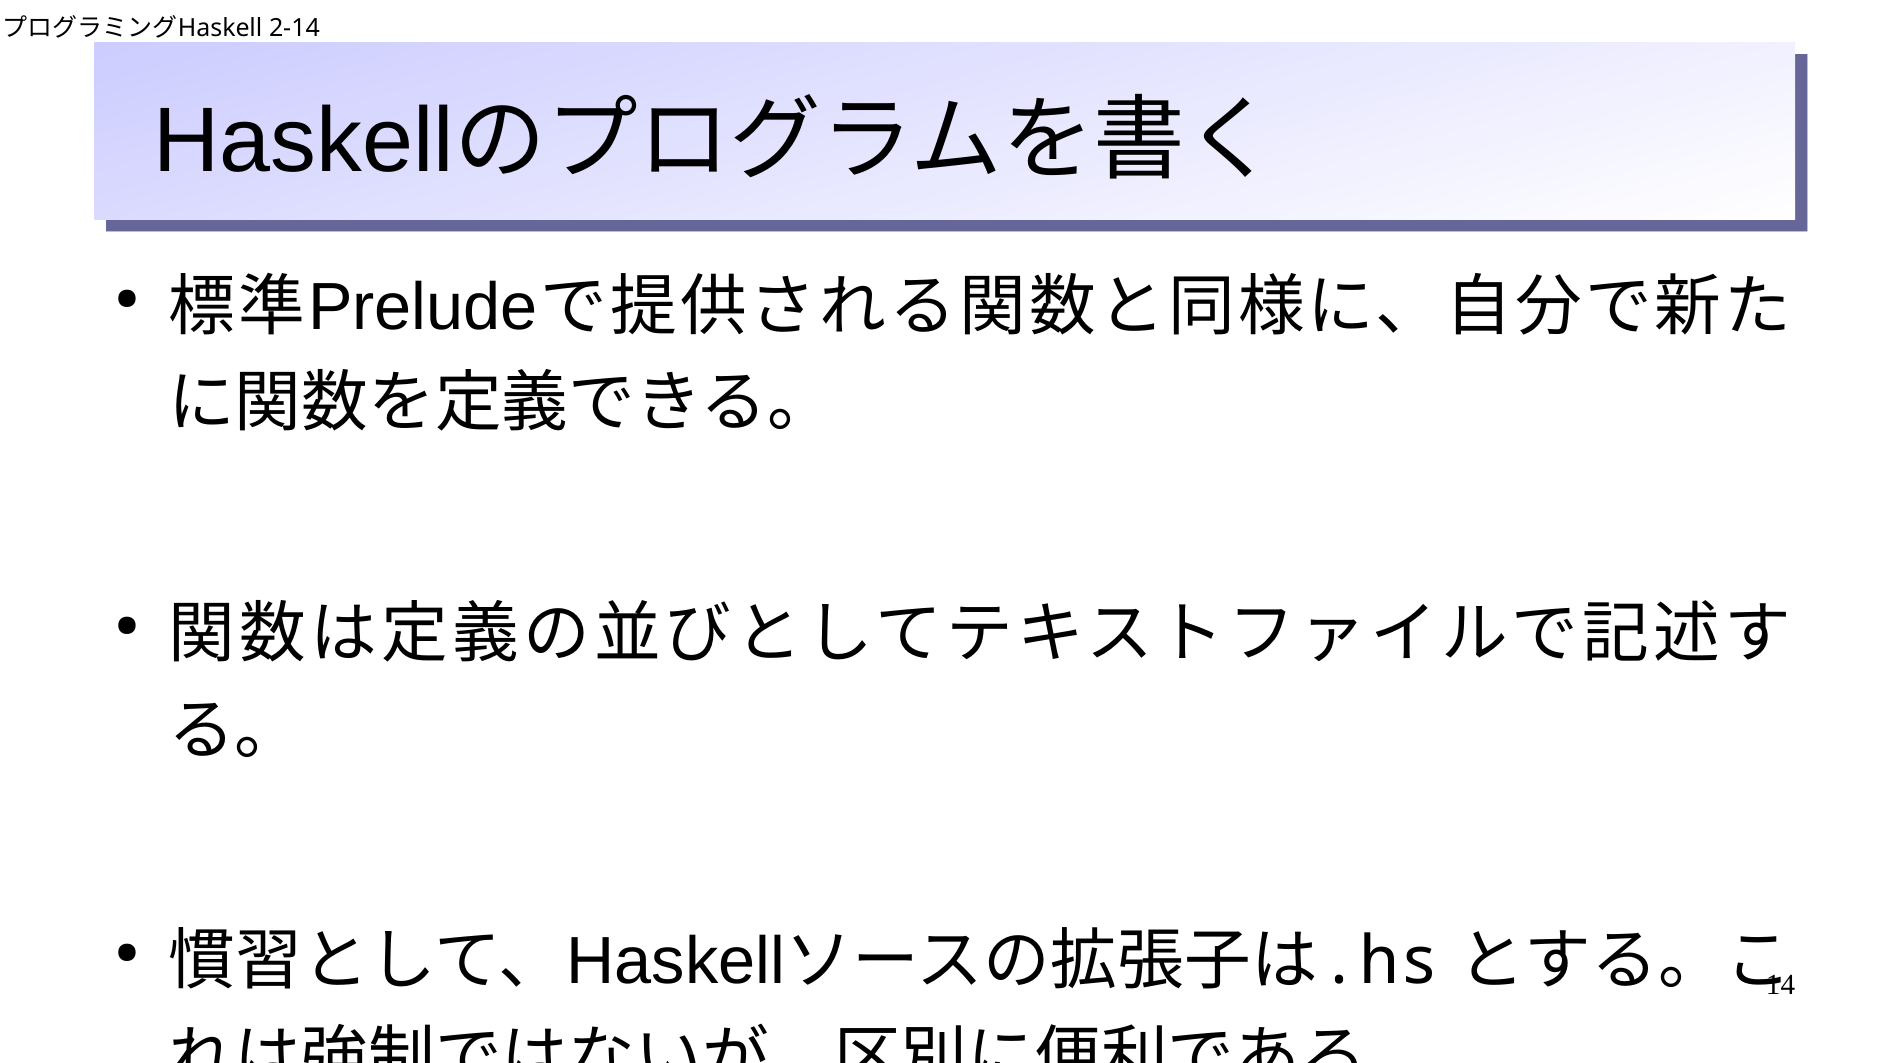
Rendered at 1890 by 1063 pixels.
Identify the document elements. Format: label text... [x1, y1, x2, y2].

list 標準Preludeで提供される関数と同様に、自分で新たに関数を定義できる。 関数は定義の並びとしてテキストファイルで記述する。 慣習として、Haskellソースの拡張子は.hs とする。これは強制ではないが、区別に便利である。 [94, 248, 1796, 938]
title Haskellのプログラムを書く [94, 42, 1796, 220]
